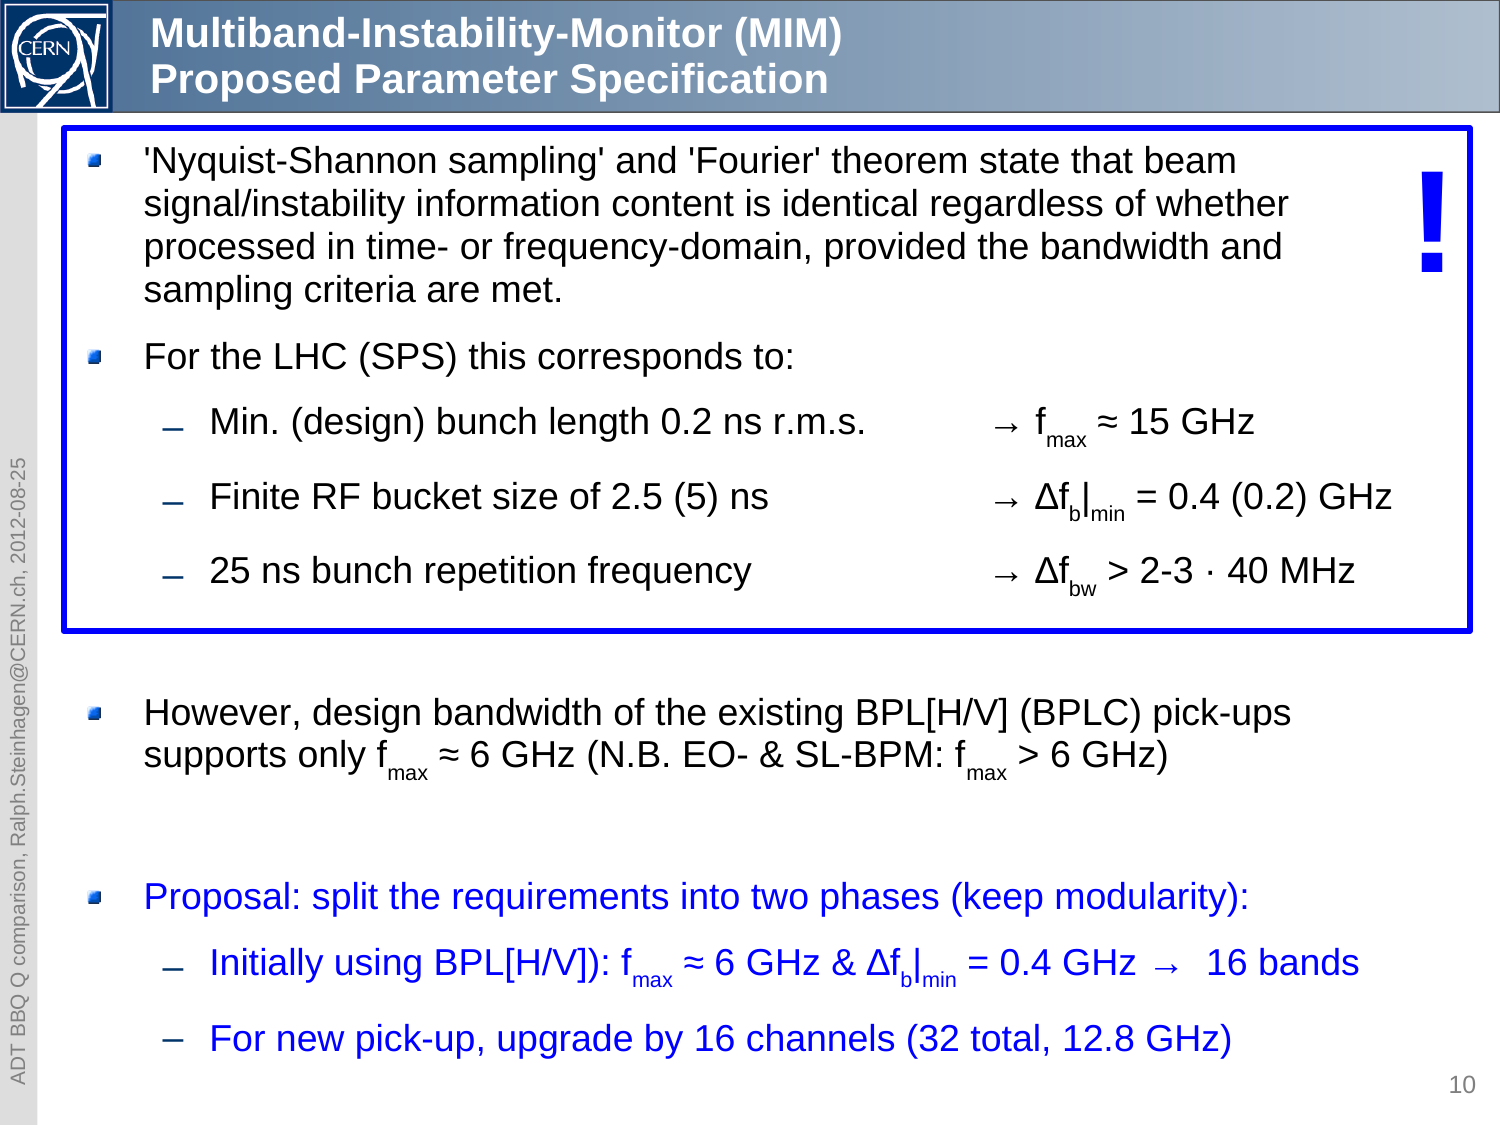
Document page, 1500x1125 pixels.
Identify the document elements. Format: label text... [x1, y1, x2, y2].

list 'Nyquist-Shannon sampling' and 'Fourier' theorem state that beam signal/instability information content is identical regardless of whether processed in time- or frequency-domain, provided the bandwidth and sampling criteria are met. For the LHC (SPS) this corresponds to: Min. (design) bunch length 0.2 ns r.m.s. → fmax ≈ 15 GHz Finite RF bucket size of 2.5 (5) ns → ∆fb|min = 0.4 (0.2) GHz 25 ns bunch repetition frequency → ∆fbw > 2-3 · 40 MHz However, design bandwidth of the existing BPL[H/V] (BPLC) pick-ups supports only fmax ≈ 6 GHz (N.B. EO- & SL-BPM: fmax > 6 GHz) Proposal: split the requirements into two phases (keep modularity): Initially using BPL[H/V]): fmax ≈ 6 GHz & ∆fb|min = 0.4 GHz → 16 bands For new pick-up, upgrade by 16 channels (32 total, 12.8 GHz) [87, 137, 1438, 628]
picture [0, 0, 113, 113]
list 'Nyquist-Shannon sampling' and 'Fourier' theorem state that beam signal/instability information content is identical regardless of whether processed in time- or frequency-domain, provided the bandwidth and sampling criteria are met. For the LHC (SPS) this corresponds to: Min. (design) bunch length 0.2 ns r.m.s. → fmax ≈ 15 GHz Finite RF bucket size of 2.5 (5) ns → ∆fb|min = 0.4 (0.2) GHz 25 ns bunch repetition frequency → ∆fbw > 2-3 · 40 MHz However, design bandwidth of the existing BPL[H/V] (BPLC) pick-ups supports only fmax ≈ 6 GHz (N.B. EO- & SL-BPM: fmax > 6 GHz) Proposal: split the requirements into two phases (keep modularity): Initially using BPL[H/V]): fmax ≈ 6 GHz & ∆fb|min = 0.4 GHz → 16 bands For new pick-up, upgrade by 16 channels (32 total, 12.8 GHz) [87, 634, 1438, 1059]
title Multiband-Instability-Monitor (MIM) Proposed Parameter Specification [150, 0, 1201, 113]
text_box ! [1394, 133, 1473, 312]
